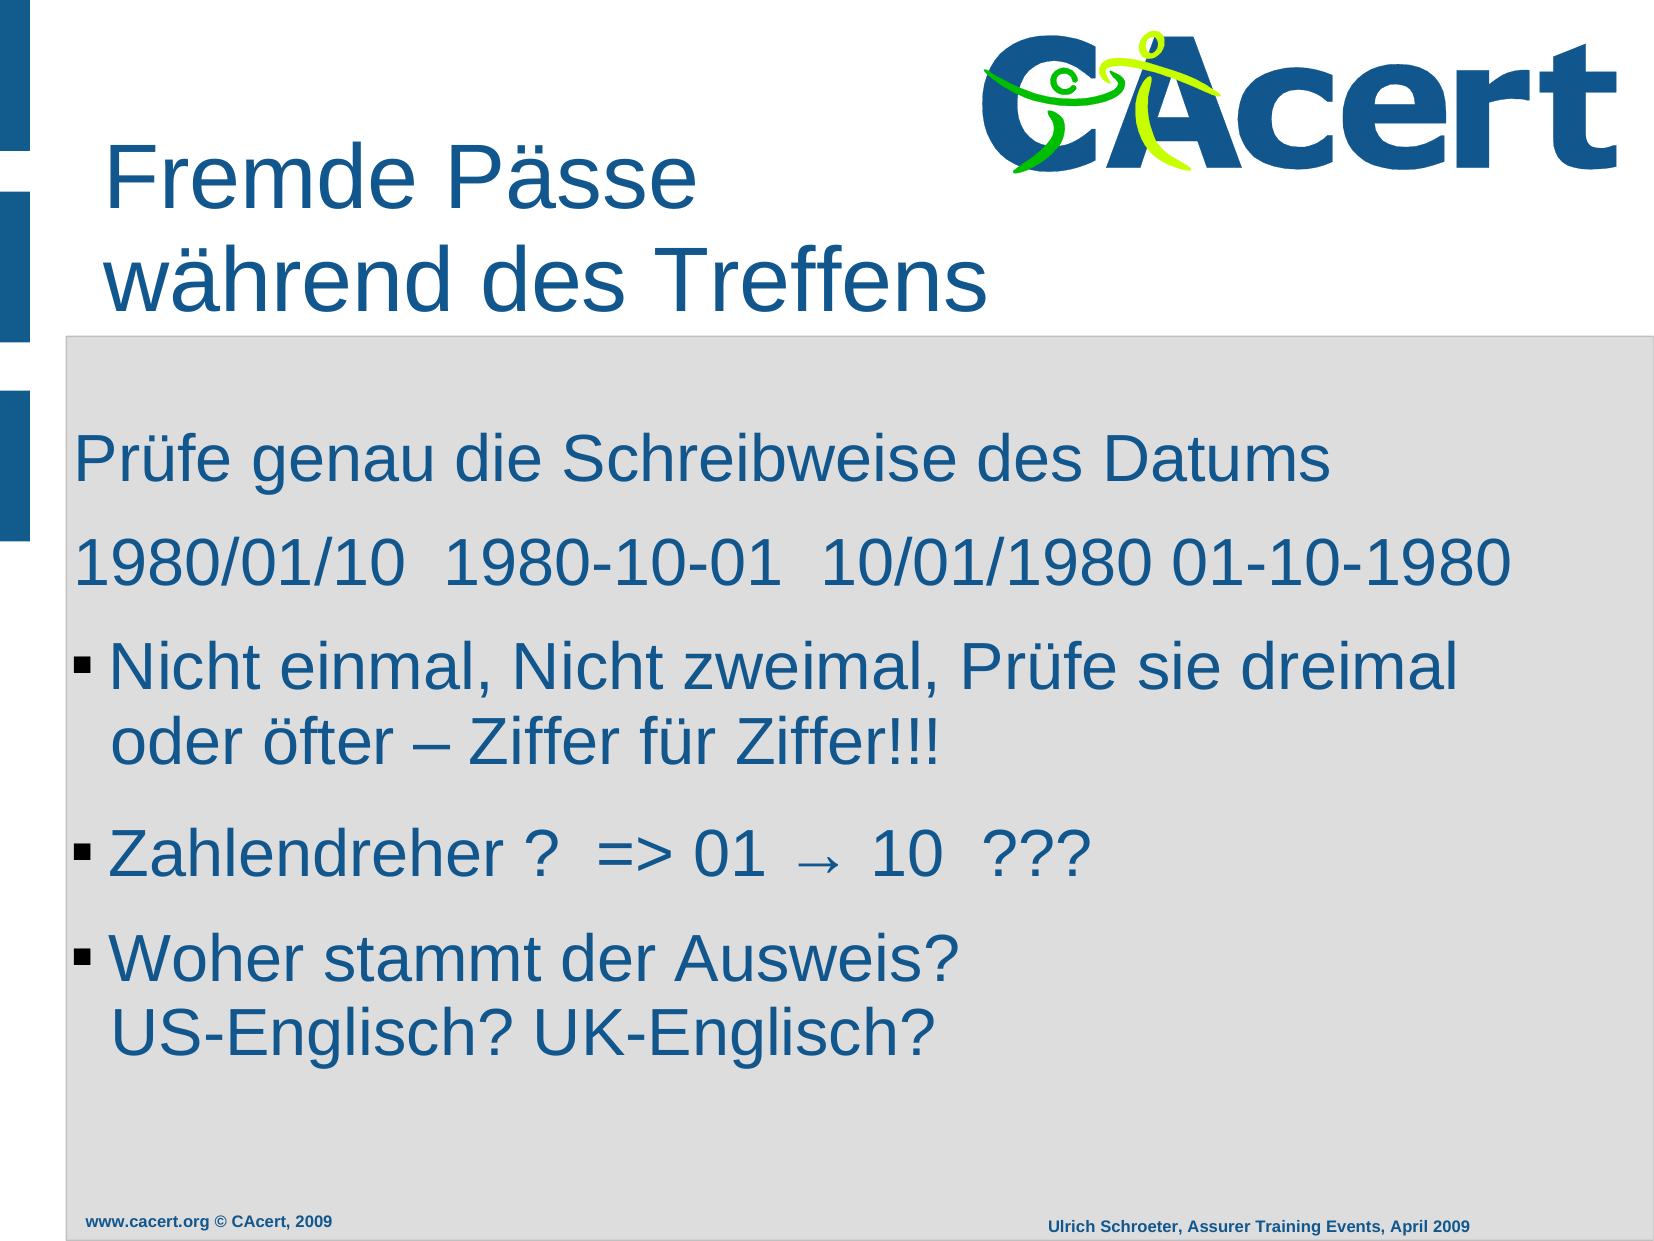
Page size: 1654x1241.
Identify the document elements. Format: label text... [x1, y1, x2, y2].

text_box Prüfe genau die Schreibweise des Datums 1980/01/10 1980-10-01 10/01/1980 01-10-1980 Nicht einmal, Nicht zweimal, Prüfe sie dreimal oder öfter – Ziffer für Ziffer!!! Zahlendreher ? => 01 → 10 ??? Woher stammt der Ausweis? US-Englisch? UK-Englisch? [59, 413, 1529, 1078]
text_box Fremde Pässe während des Treffens [88, 118, 1006, 339]
